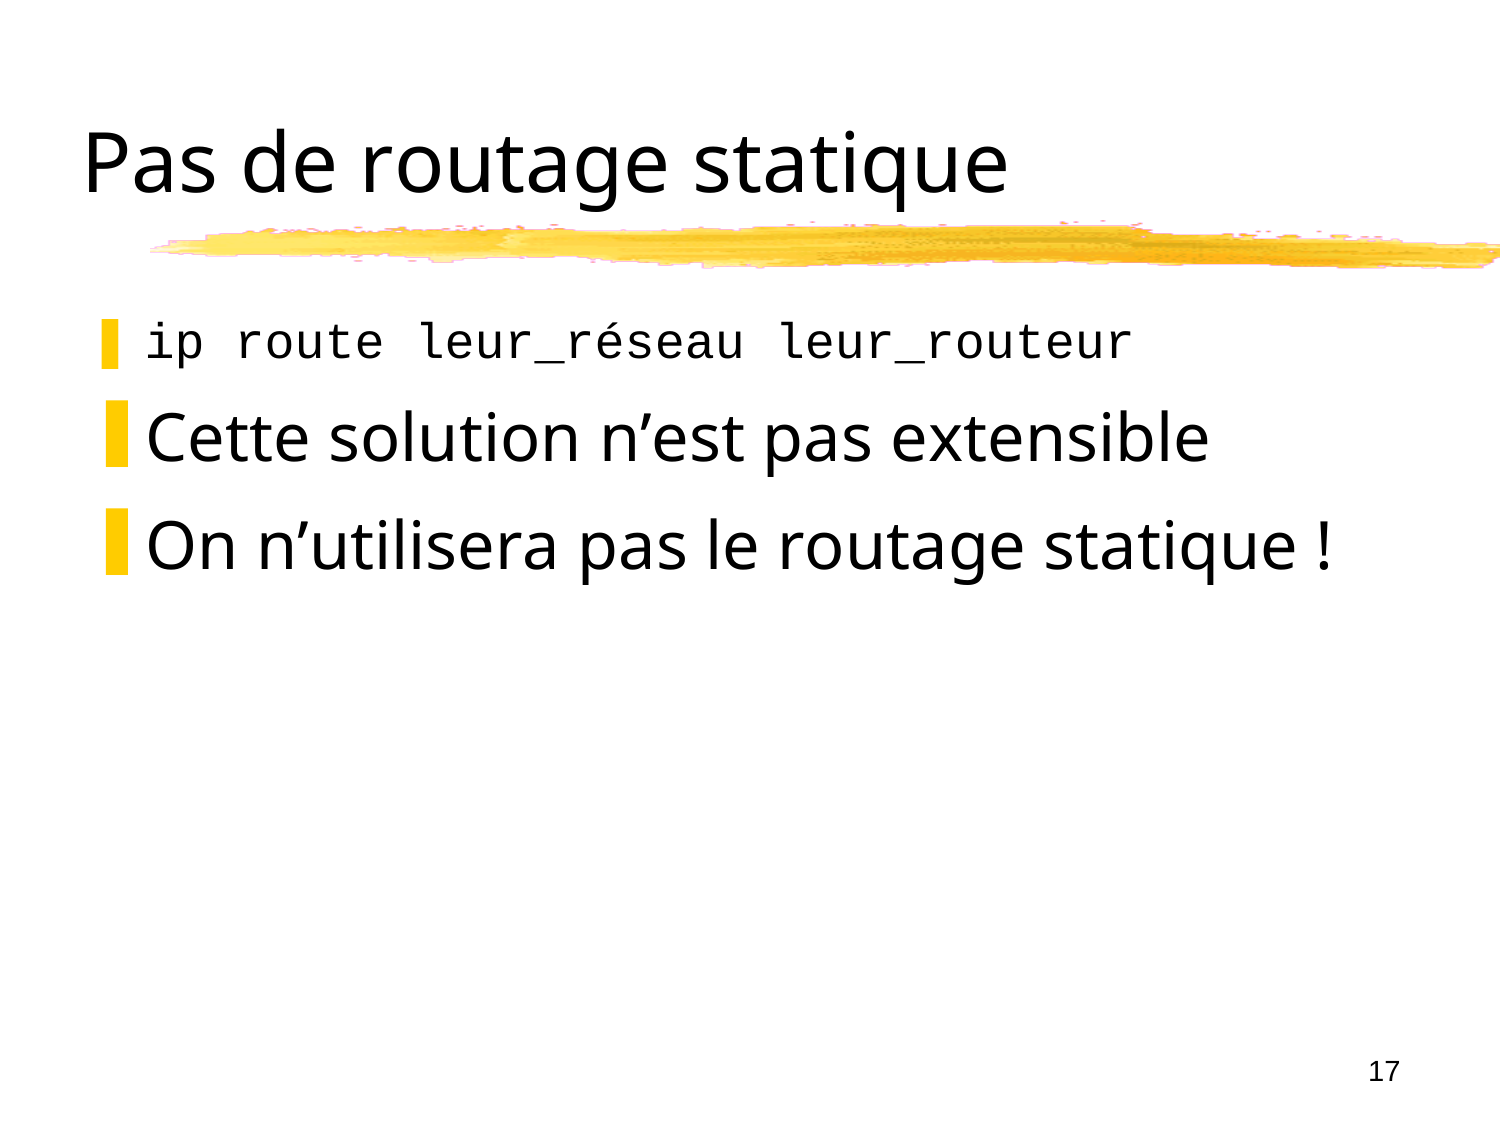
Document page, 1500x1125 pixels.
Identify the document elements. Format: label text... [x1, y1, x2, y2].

title Pas de routage statique [66, 37, 1342, 225]
list ip route leur_réseau leur_routeur Cette solution n’est pas extensible On n’utilisera pas le routage statique ! [74, 309, 1417, 995]
picture [150, 215, 1500, 279]
